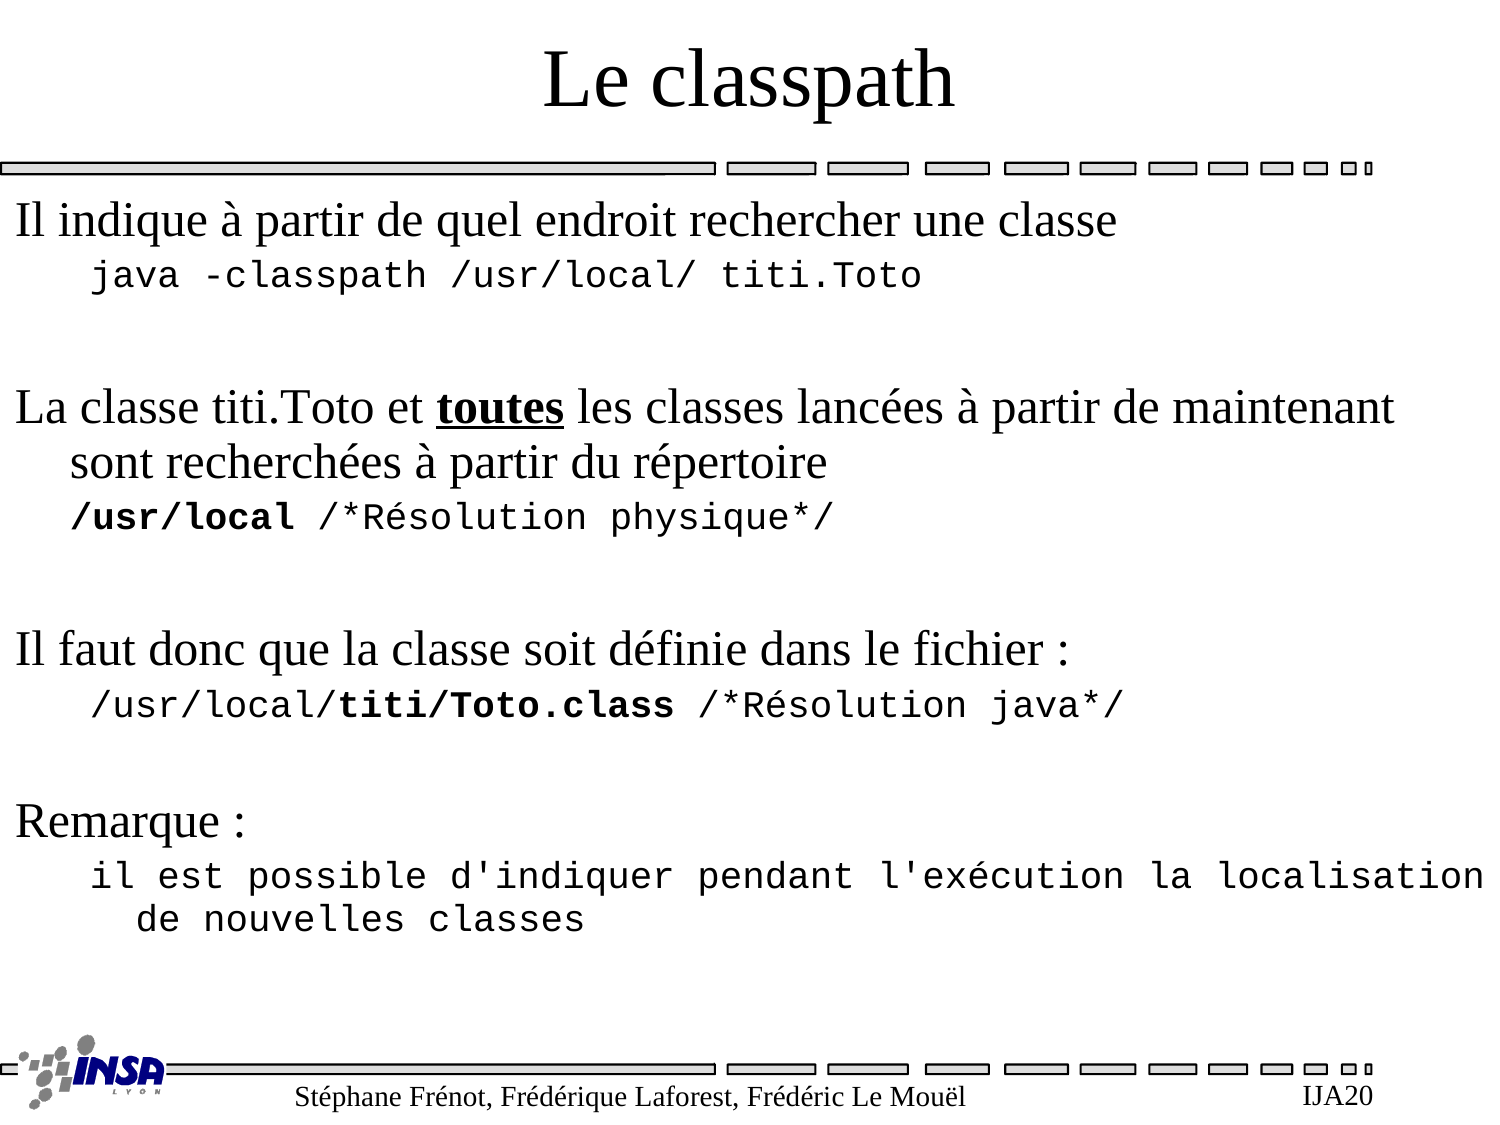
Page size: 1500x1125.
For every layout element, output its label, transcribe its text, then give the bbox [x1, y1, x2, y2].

list Il indique à partir de quel endroit rechercher une classe java -classpath /usr/local/ titi.Toto La classe titi.Toto et toutes les classes lancées à partir de maintenant sont recherchées à partir du répertoire /usr/local /*Résolution physique*/ Il faut donc que la classe soit définie dans le fichier : /usr/local/titi/Toto.class /*Résolution java*/ Remarque : il est possible d'indiquer pendant l'exécution la localisation de nouvelles classes [0, 187, 1500, 1125]
title Le classpath [112, 0, 1388, 175]
